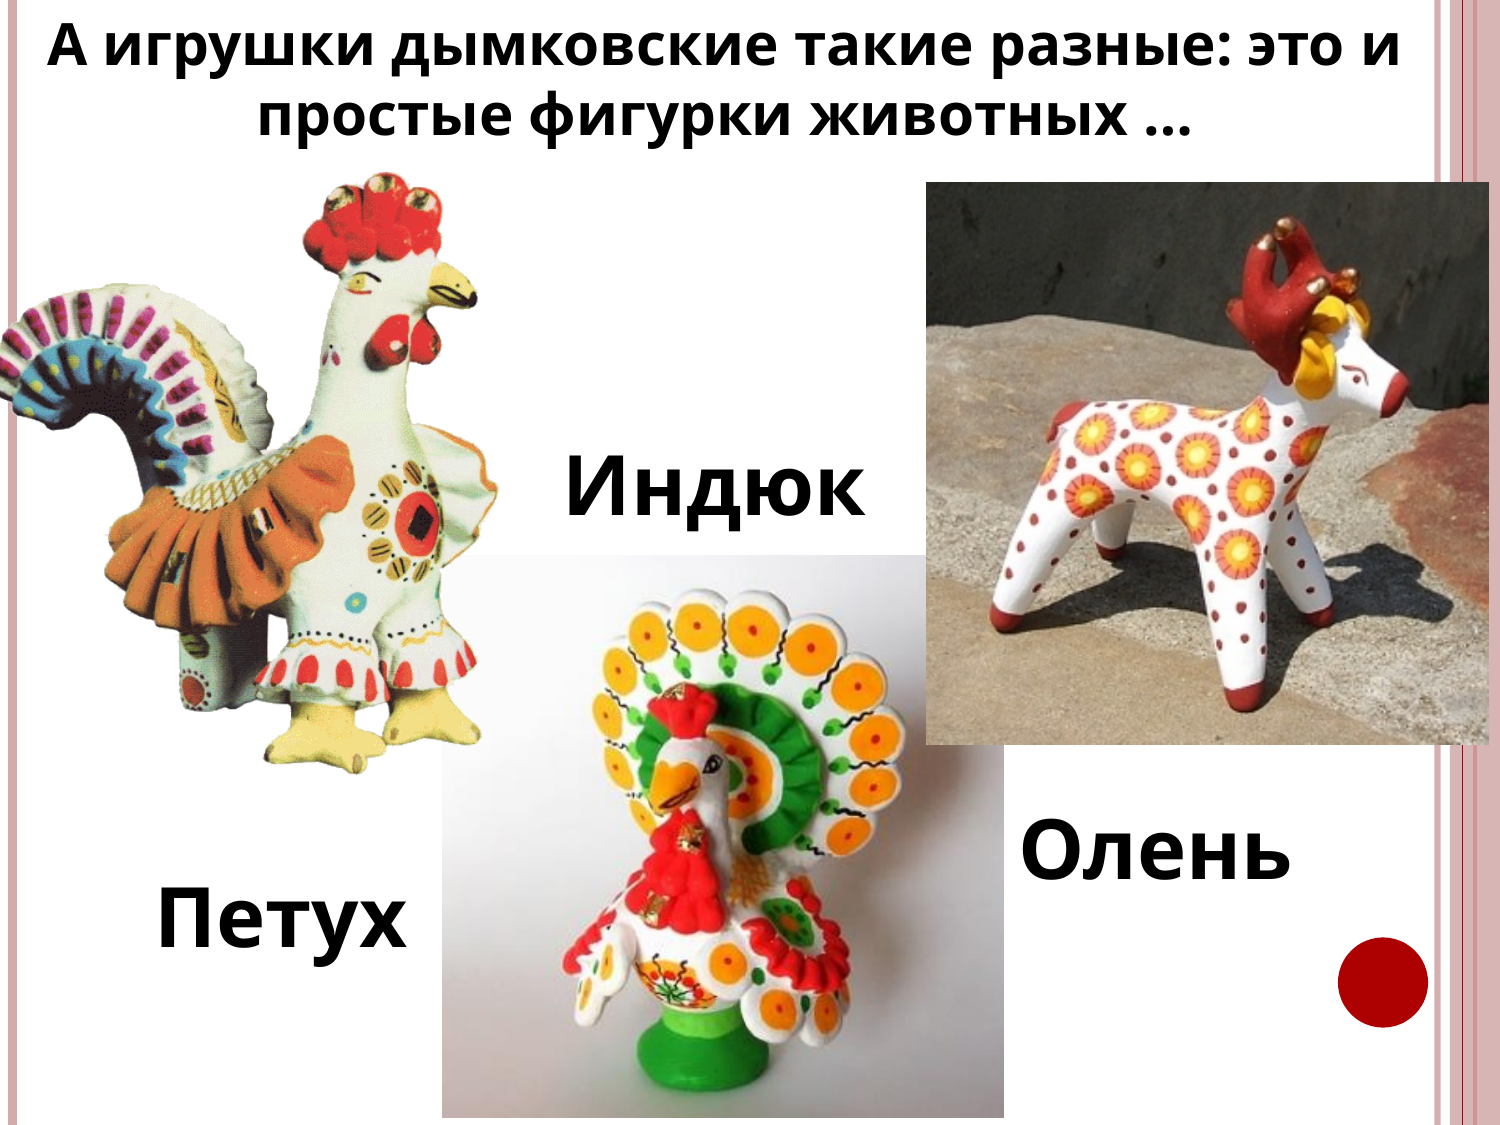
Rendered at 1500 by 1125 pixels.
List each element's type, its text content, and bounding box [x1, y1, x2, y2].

text_box Петух [140, 857, 423, 973]
list А игрушки дымковские такие разные: это и простые фигурки животных … [24, 0, 1425, 238]
text_box Олень [887, 789, 1424, 904]
picture [0, 157, 1489, 1118]
text_box Индюк [559, 425, 926, 540]
